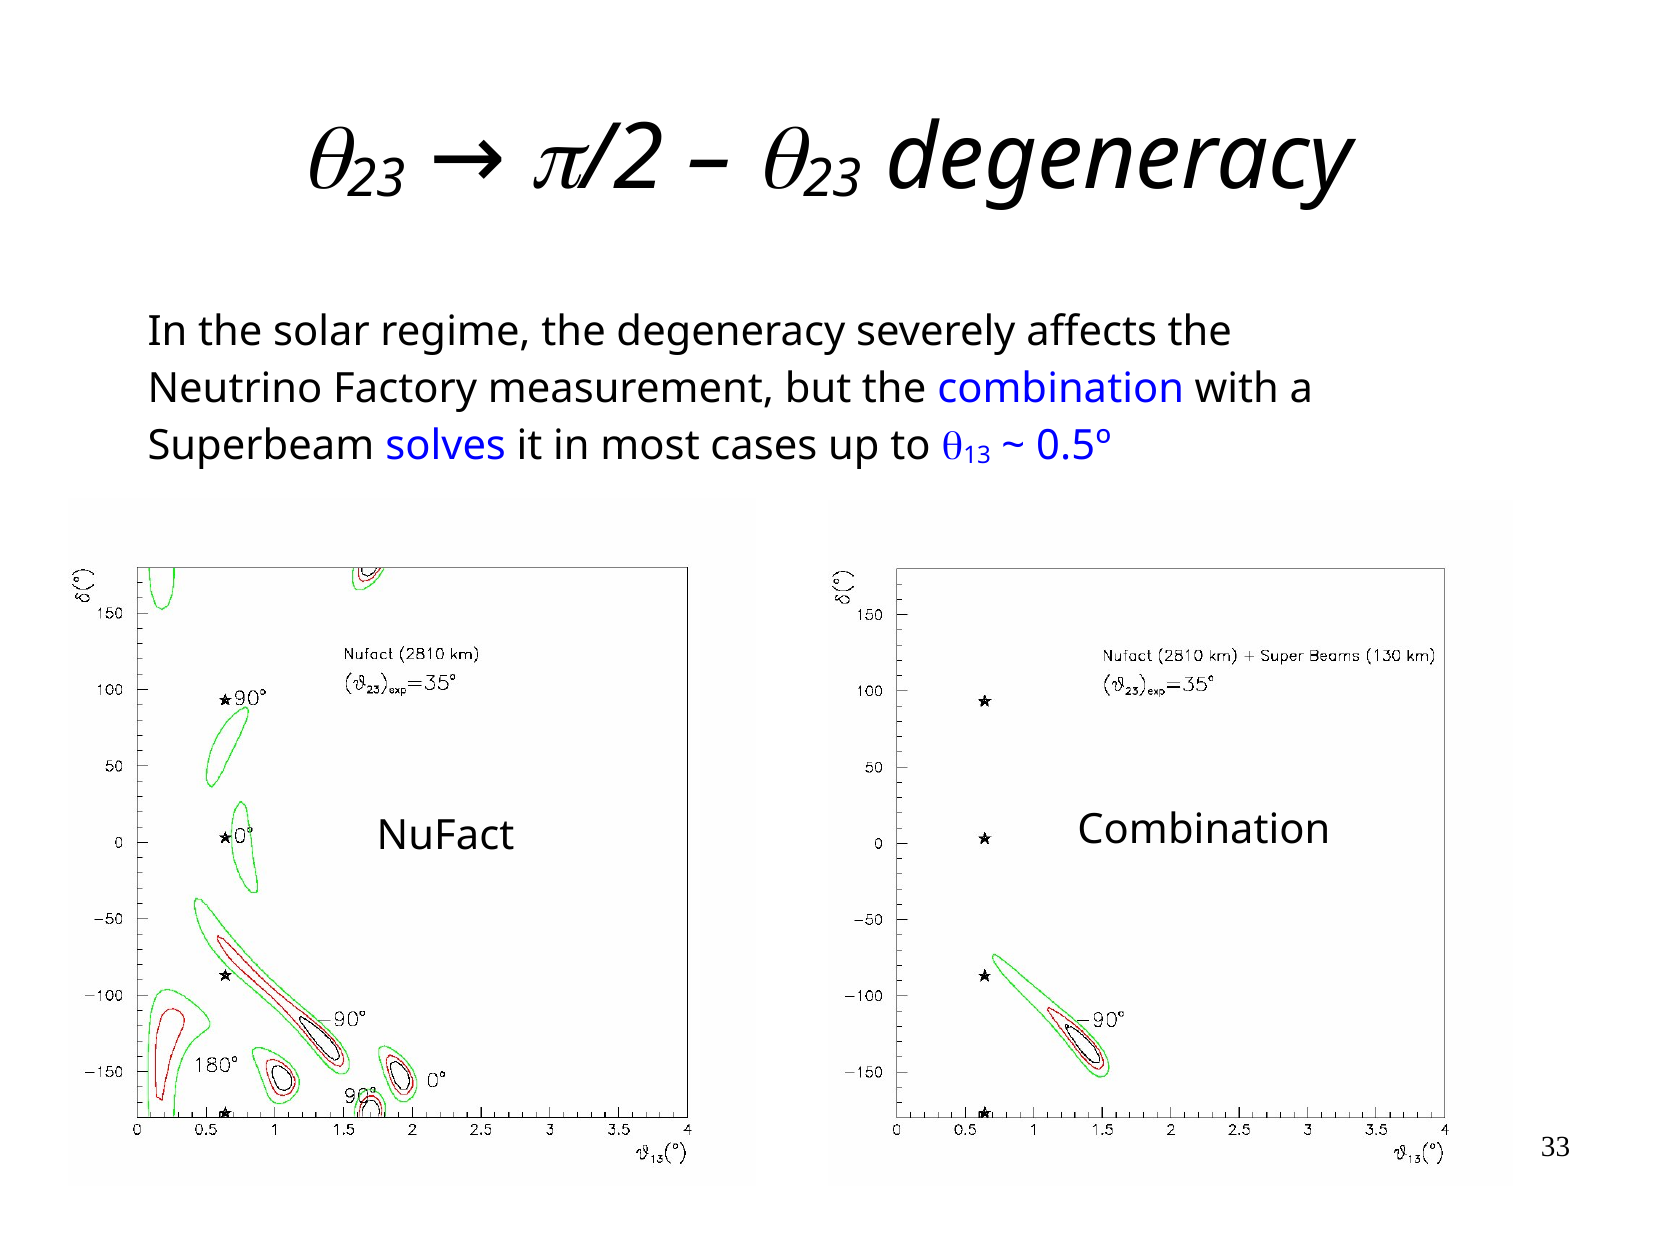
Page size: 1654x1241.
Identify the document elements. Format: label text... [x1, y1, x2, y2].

text_box Combination [1062, 791, 1459, 857]
picture [828, 500, 1513, 1186]
title q23 → p/2 – q23 degeneracy [82, 56, 1571, 250]
picture [68, 498, 756, 1186]
text_box In the solar regime, the degeneracy severely affects the Neutrino Factory measurement, but the combination with a Superbeam solves it in most cases up to q13 ~ 0.5º [132, 293, 1412, 476]
text_box NuFact [361, 797, 698, 863]
